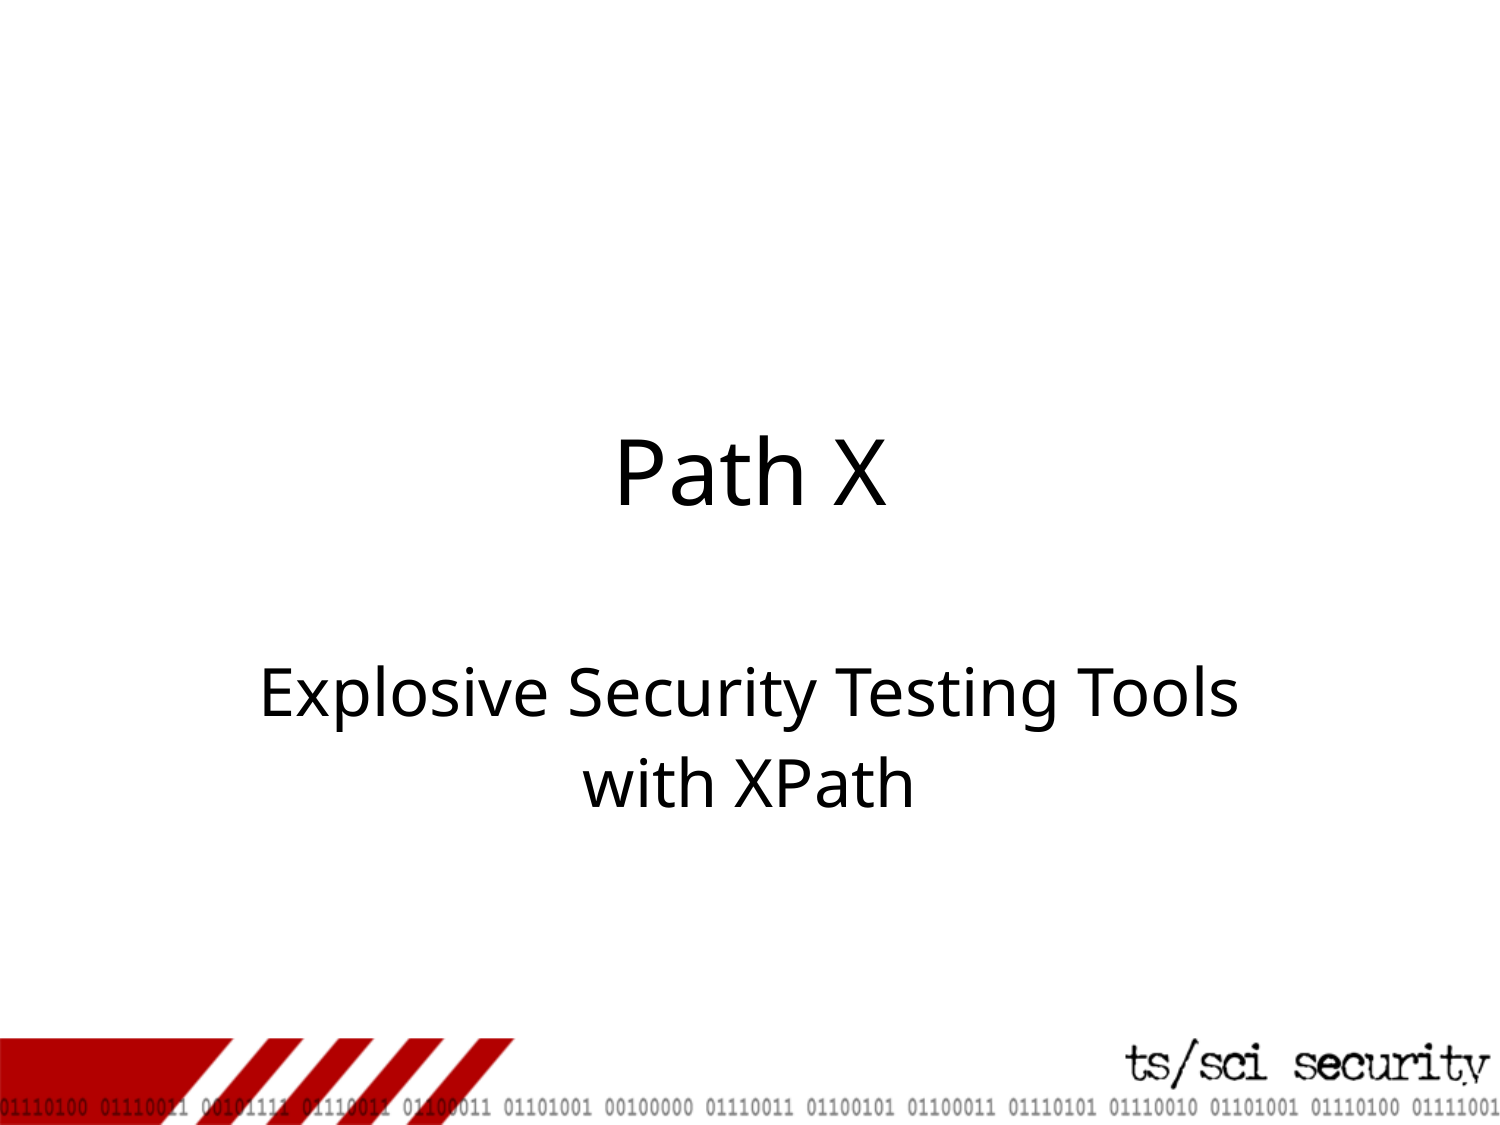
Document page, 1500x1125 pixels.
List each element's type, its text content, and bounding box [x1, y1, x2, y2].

picture [0, 0, 1500, 1125]
title Path X [112, 349, 1388, 591]
subtitle Explosive Security Testing Tools with XPath [225, 637, 1276, 926]
